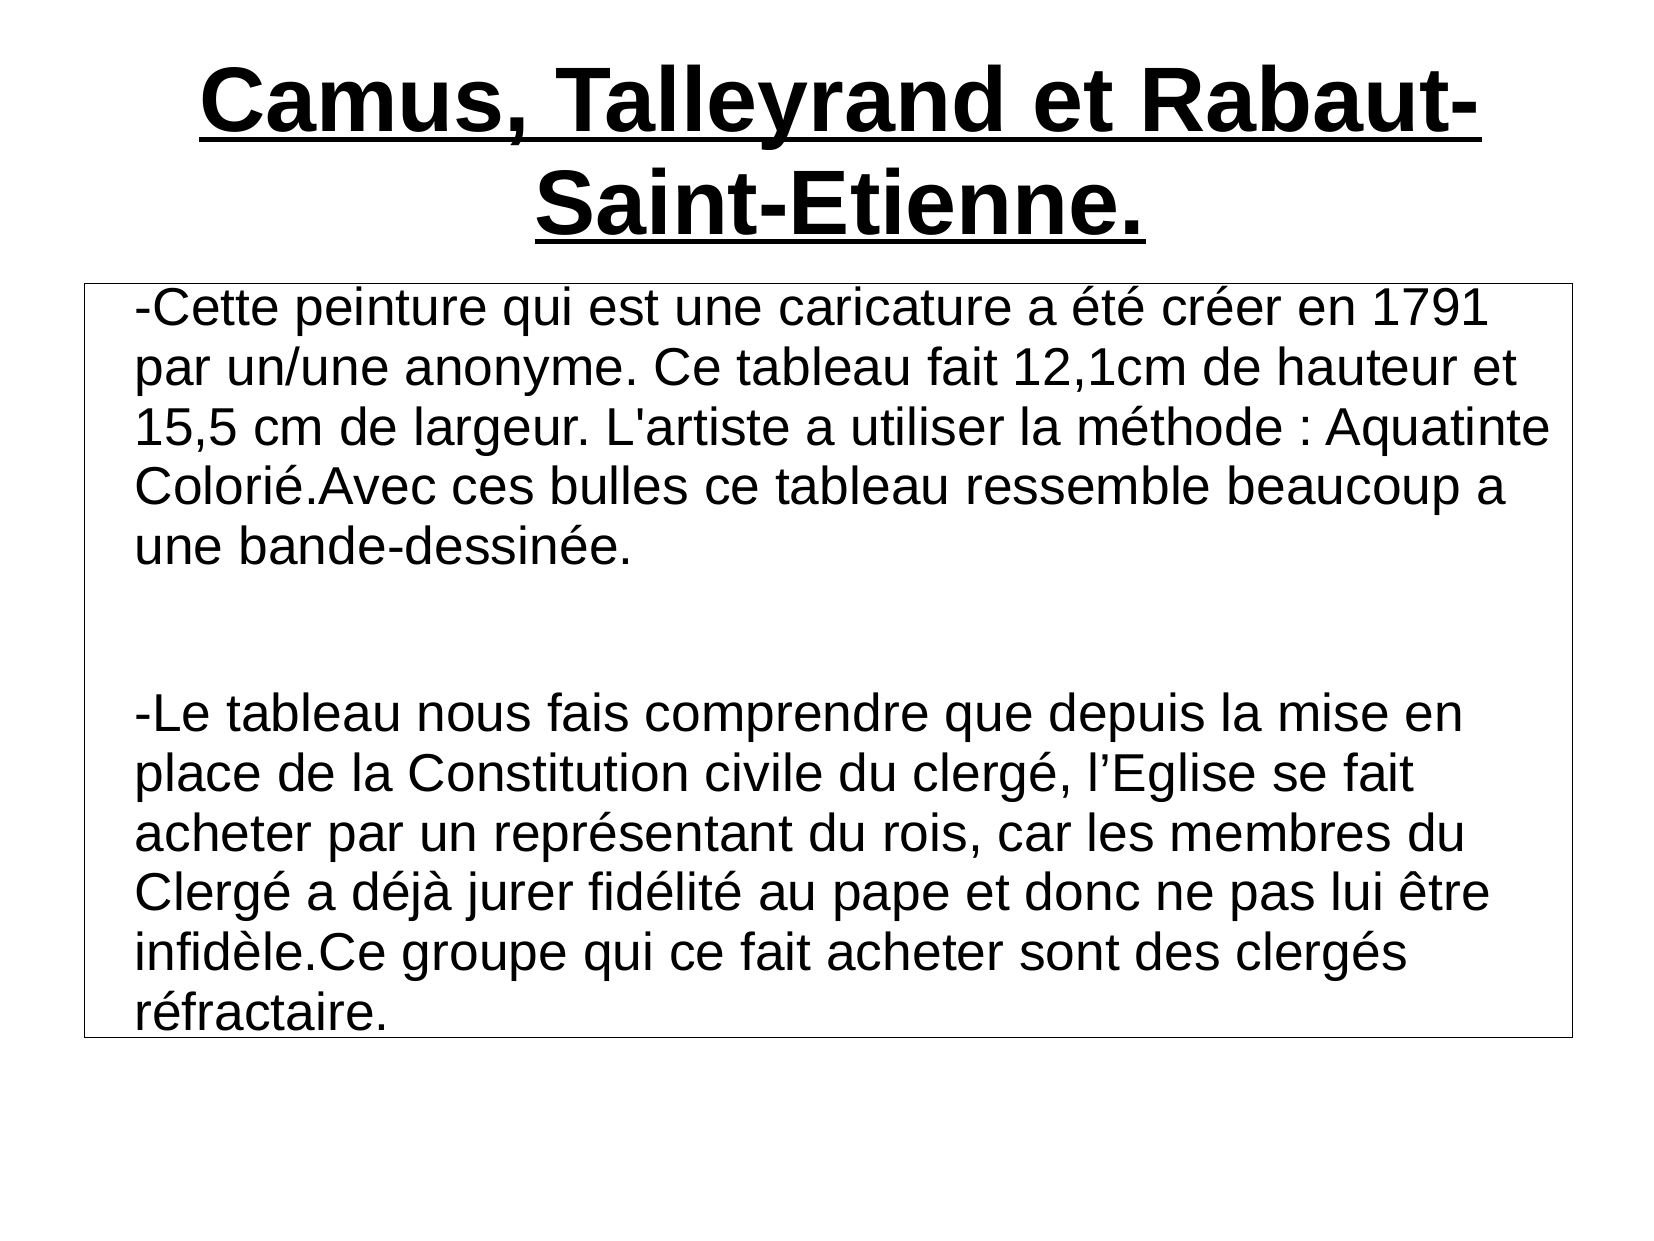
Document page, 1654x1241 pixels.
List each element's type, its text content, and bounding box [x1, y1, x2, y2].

list -Cette peinture qui est une caricature a été créer en 1791 par un/une anonyme. Ce tableau fait 12,1cm de hauteur et 15,5 cm de largeur. L'artiste a utiliser la méthode : Aquatinte Colorié.Avec ces bulles ce tableau ressemble beaucoup a une bande-dessinée. -Le tableau nous fais comprendre que depuis la mise en place de la Constitution civile du clergé, l’Eglise se fait acheter par un représentant du rois, car les membres du Clergé a déjà jurer fidélité au pape et donc ne pas lui être infidèle.Ce groupe qui ce fait acheter sont des clergés réfractaire. [84, 283, 1573, 1038]
title Camus, Talleyrand et Rabaut-Saint-Etienne. [96, 47, 1585, 255]
